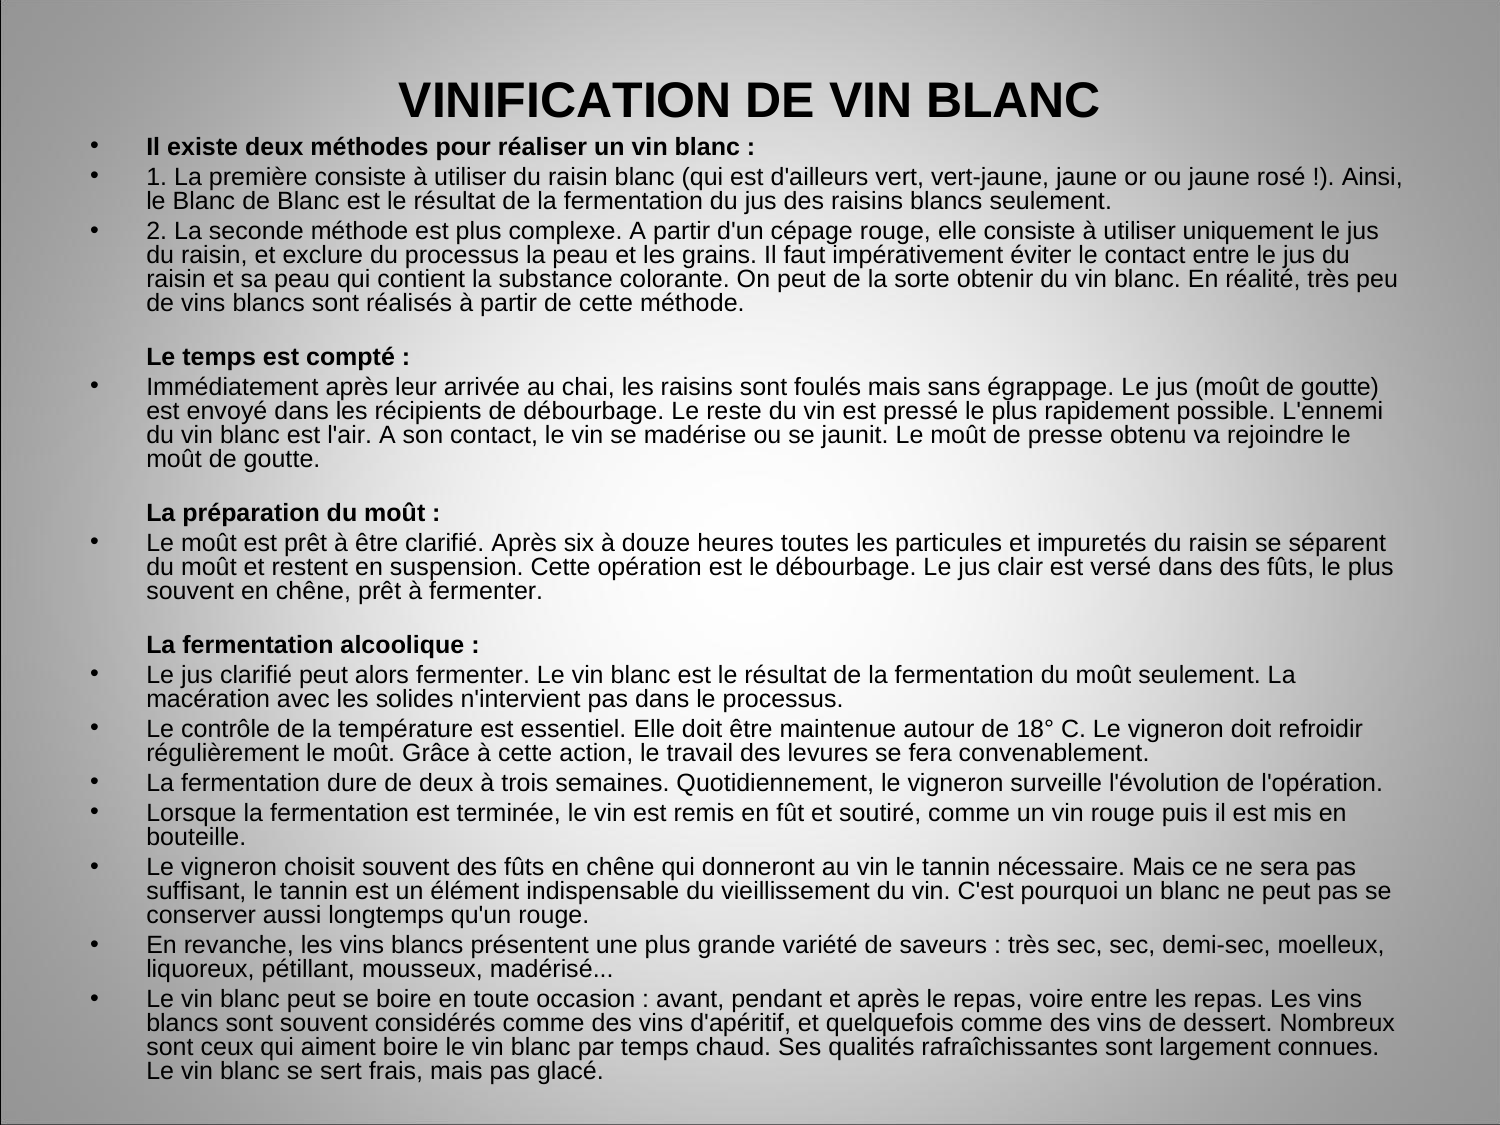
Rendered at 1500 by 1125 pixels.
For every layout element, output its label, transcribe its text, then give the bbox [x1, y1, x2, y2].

title VINIFICATION DE VIN BLANC [75, 45, 1426, 128]
picture [0, 0, 1500, 1125]
list Il existe deux méthodes pour réaliser un vin blanc : 1. La première consiste à utiliser du raisin blanc (qui est d'ailleurs vert, vert-jaune, jaune or ou jaune rosé !). Ainsi, le Blanc de Blanc est le résultat de la fermentation du jus des raisins blancs seulement. 2. La seconde méthode est plus complexe. A partir d'un cépage rouge, elle consiste à utiliser uniquement le jus du raisin, et exclure du processus la peau et les grains. Il faut impérativement éviter le contact entre le jus du raisin et sa peau qui contient la substance colorante. On peut de la sorte obtenir du vin blanc. En réalité, très peu de vins blancs sont réalisés à partir de cette méthode. Le temps est compté : Immédiatement après leur arrivée au chai, les raisins sont foulés mais sans égrappage. Le jus (moût de goutte) est envoyé dans les récipients de débourbage. Le reste du vin est pressé le plus rapidement possible. L'ennemi du vin blanc est l'air. A son contact, le vin se madérise ou se jaunit. Le moût de presse obtenu va rejoindre le moût de goutte. La préparation du moût : Le moût est prêt à être clarifié. Après six à douze heures toutes les particules et impuretés du raisin se séparent du moût et restent en suspension. Cette opération est le débourbage. Le jus clair est versé dans des fûts, le plus souvent en chêne, prêt à fermenter. La fermentation alcoolique : Le jus clarifié peut alors fermenter. Le vin blanc est le résultat de la fermentation du moût seulement. La macération avec les solides n'intervient pas dans le processus. Le contrôle de la température est essentiel. Elle doit être maintenue autour de 18° C. Le vigneron doit refroidir régulièrement le moût. Grâce à cette action, le travail des levures se fera convenablement. La fermentation dure de deux à trois semaines. Quotidiennement, le vigneron surveille l'évolution de l'opération. Lorsque la fermentation est terminée, le vin est remis en fût et soutiré, comme un vin rouge puis il est mis en bouteille. Le vigneron choisit souvent des fûts en chêne qui donneront au vin le tannin nécessaire. Mais ce ne sera pas suffisant, le tannin est un élément indispensable du vieillissement du vin. C'est pourquoi un blanc ne peut pas se conserver aussi longtemps qu'un rouge. En revanche, les vins blancs présentent une plus grande variété de saveurs : très sec, sec, demi-sec, moelleux, liquoreux, pétillant, mousseux, madérisé... Le vin blanc peut se boire en toute occasion : avant, pendant et après le repas, voire entre les repas. Les vins blancs sont souvent considérés comme des vins d'apéritif, et quelquefois comme des vins de dessert. Nombreux sont ceux qui aiment boire le vin blanc par temps chaud. Ses qualités rafraîchissantes sont largement connues. Le vin blanc se sert frais, mais pas glacé. [75, 128, 1426, 1125]
